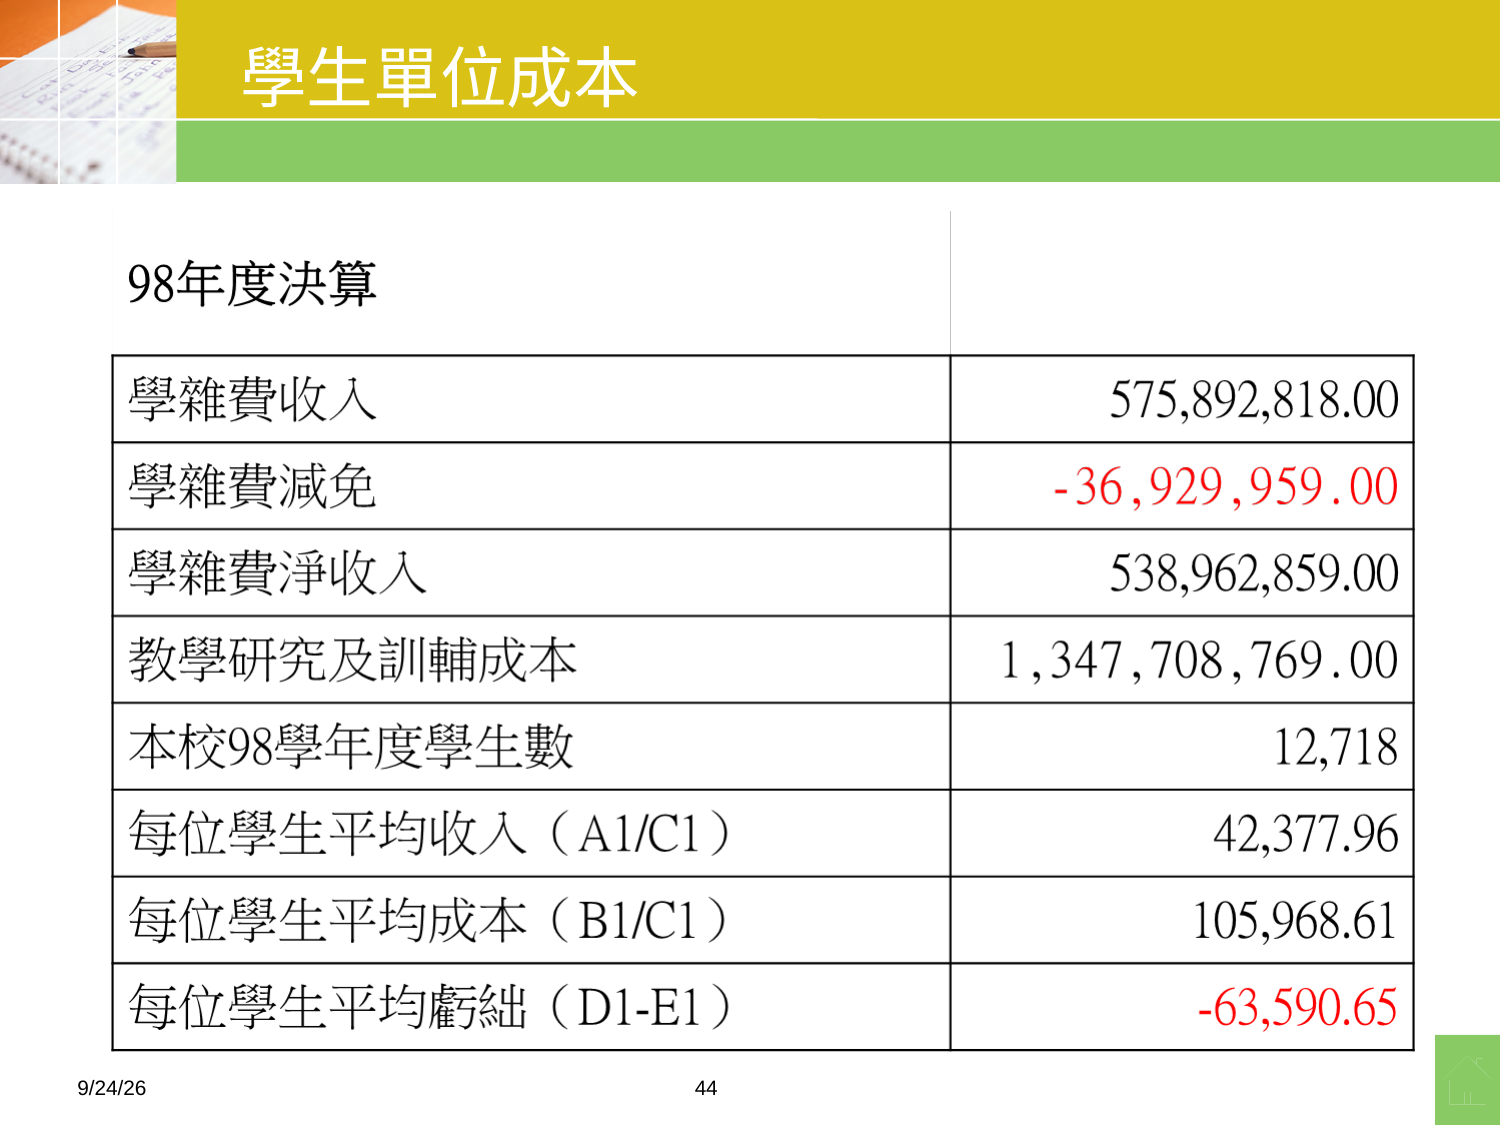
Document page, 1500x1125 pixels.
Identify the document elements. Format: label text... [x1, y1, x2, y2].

title 學生單位成本 [225, 28, 1388, 109]
text_box [1435, 1034, 1500, 1125]
picture [97, 212, 1445, 1068]
text_box [62, 1067, 376, 1111]
text_box [637, 1068, 775, 1111]
